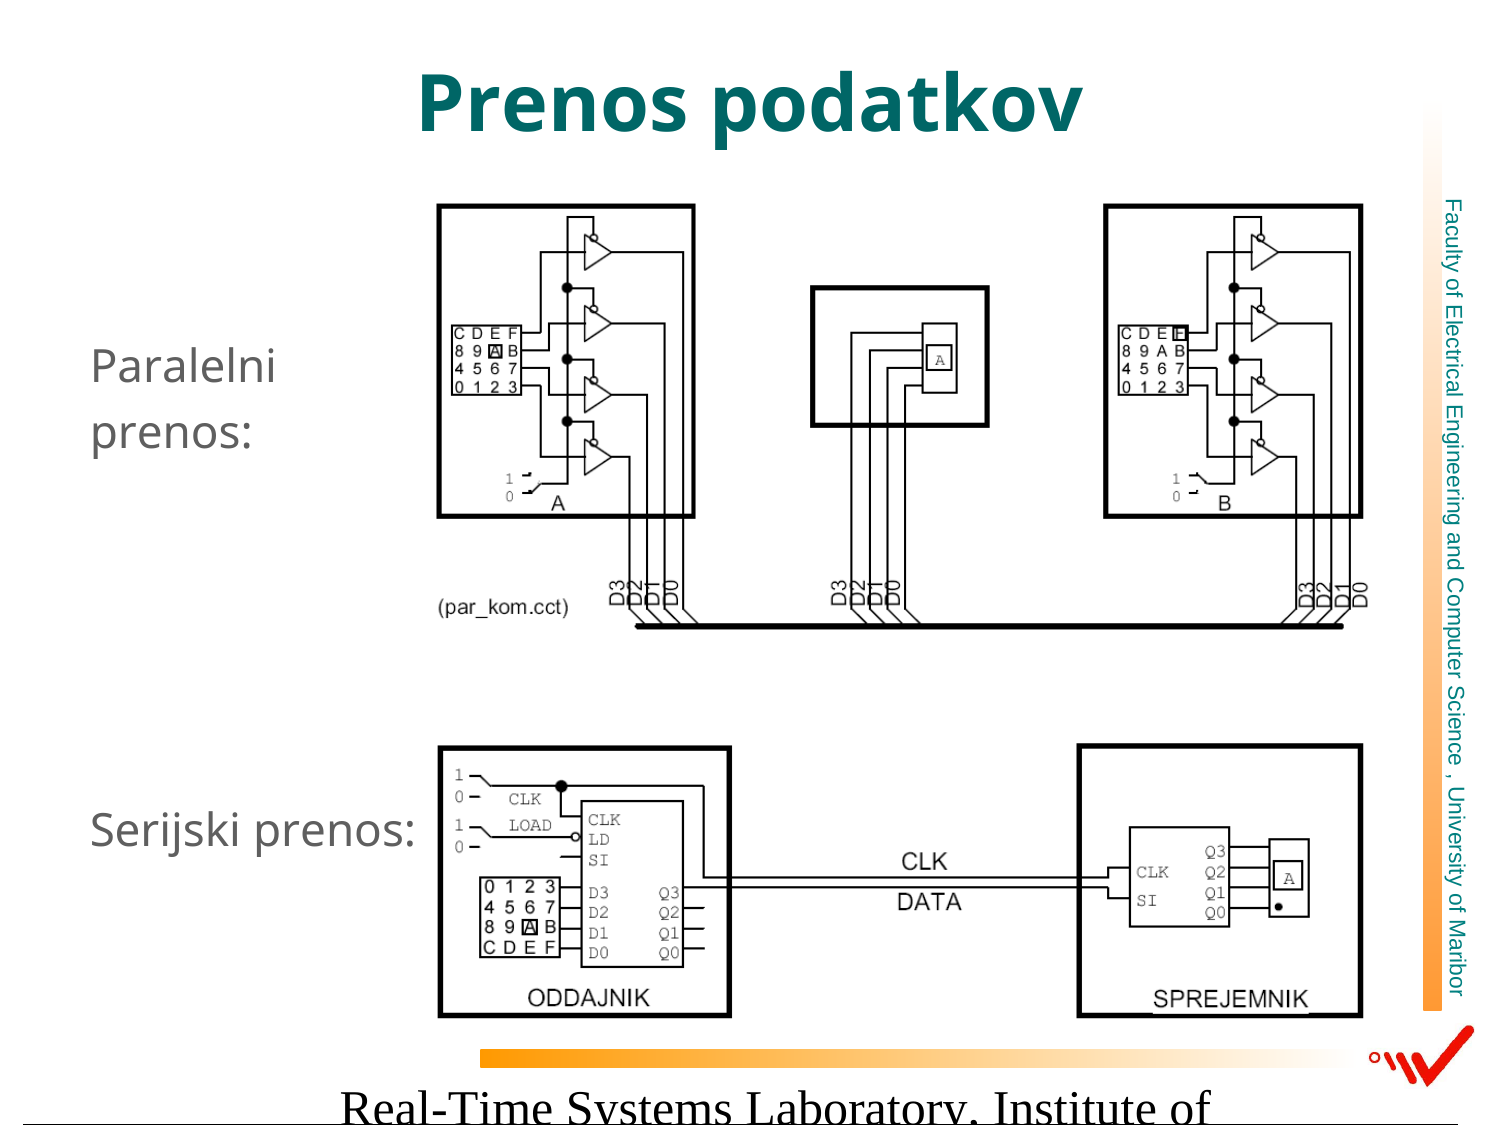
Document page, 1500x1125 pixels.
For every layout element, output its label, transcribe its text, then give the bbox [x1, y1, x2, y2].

title Prenos podatkov [75, 45, 1426, 233]
list Paralelni prenos: Serijski prenos: [75, 262, 738, 1006]
picture [417, 728, 1372, 1027]
picture [420, 186, 1386, 646]
